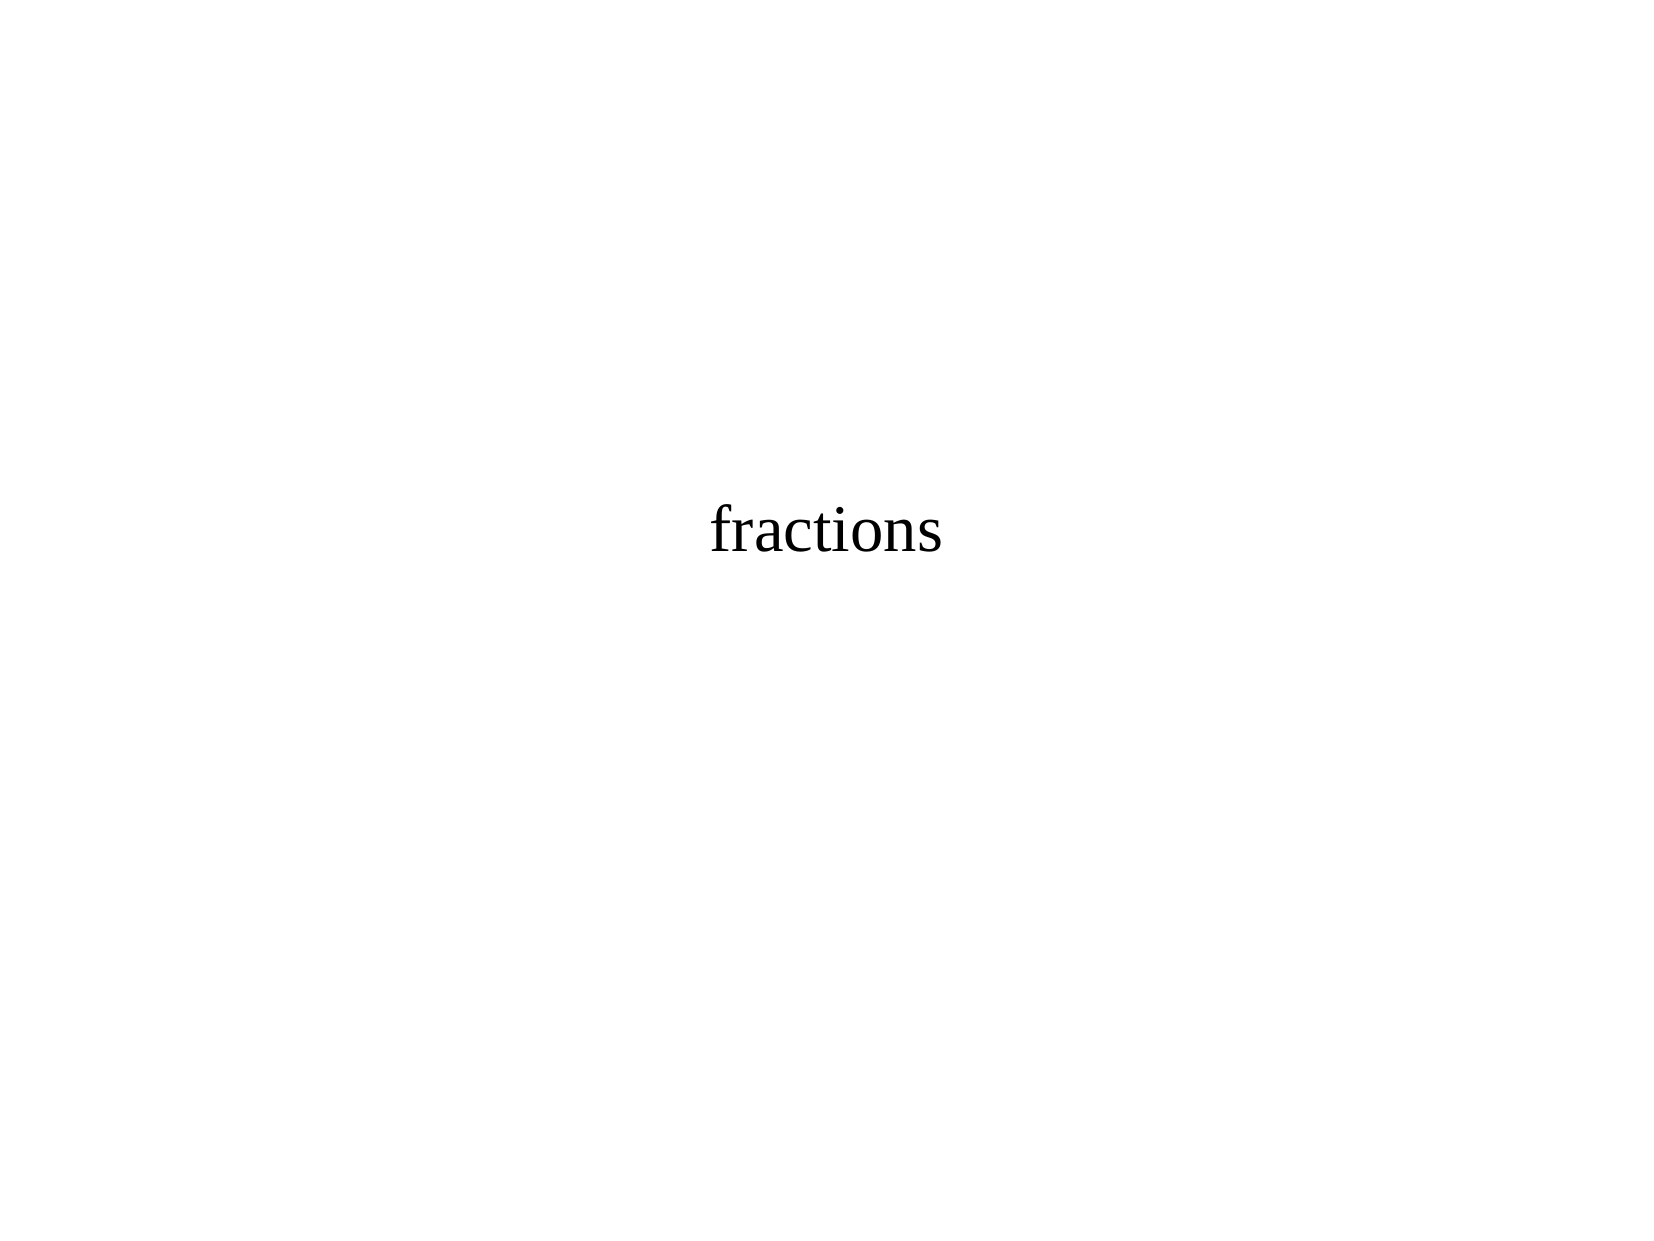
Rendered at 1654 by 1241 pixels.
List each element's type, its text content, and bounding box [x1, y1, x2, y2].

subtitle fractions [82, 49, 1571, 1010]
